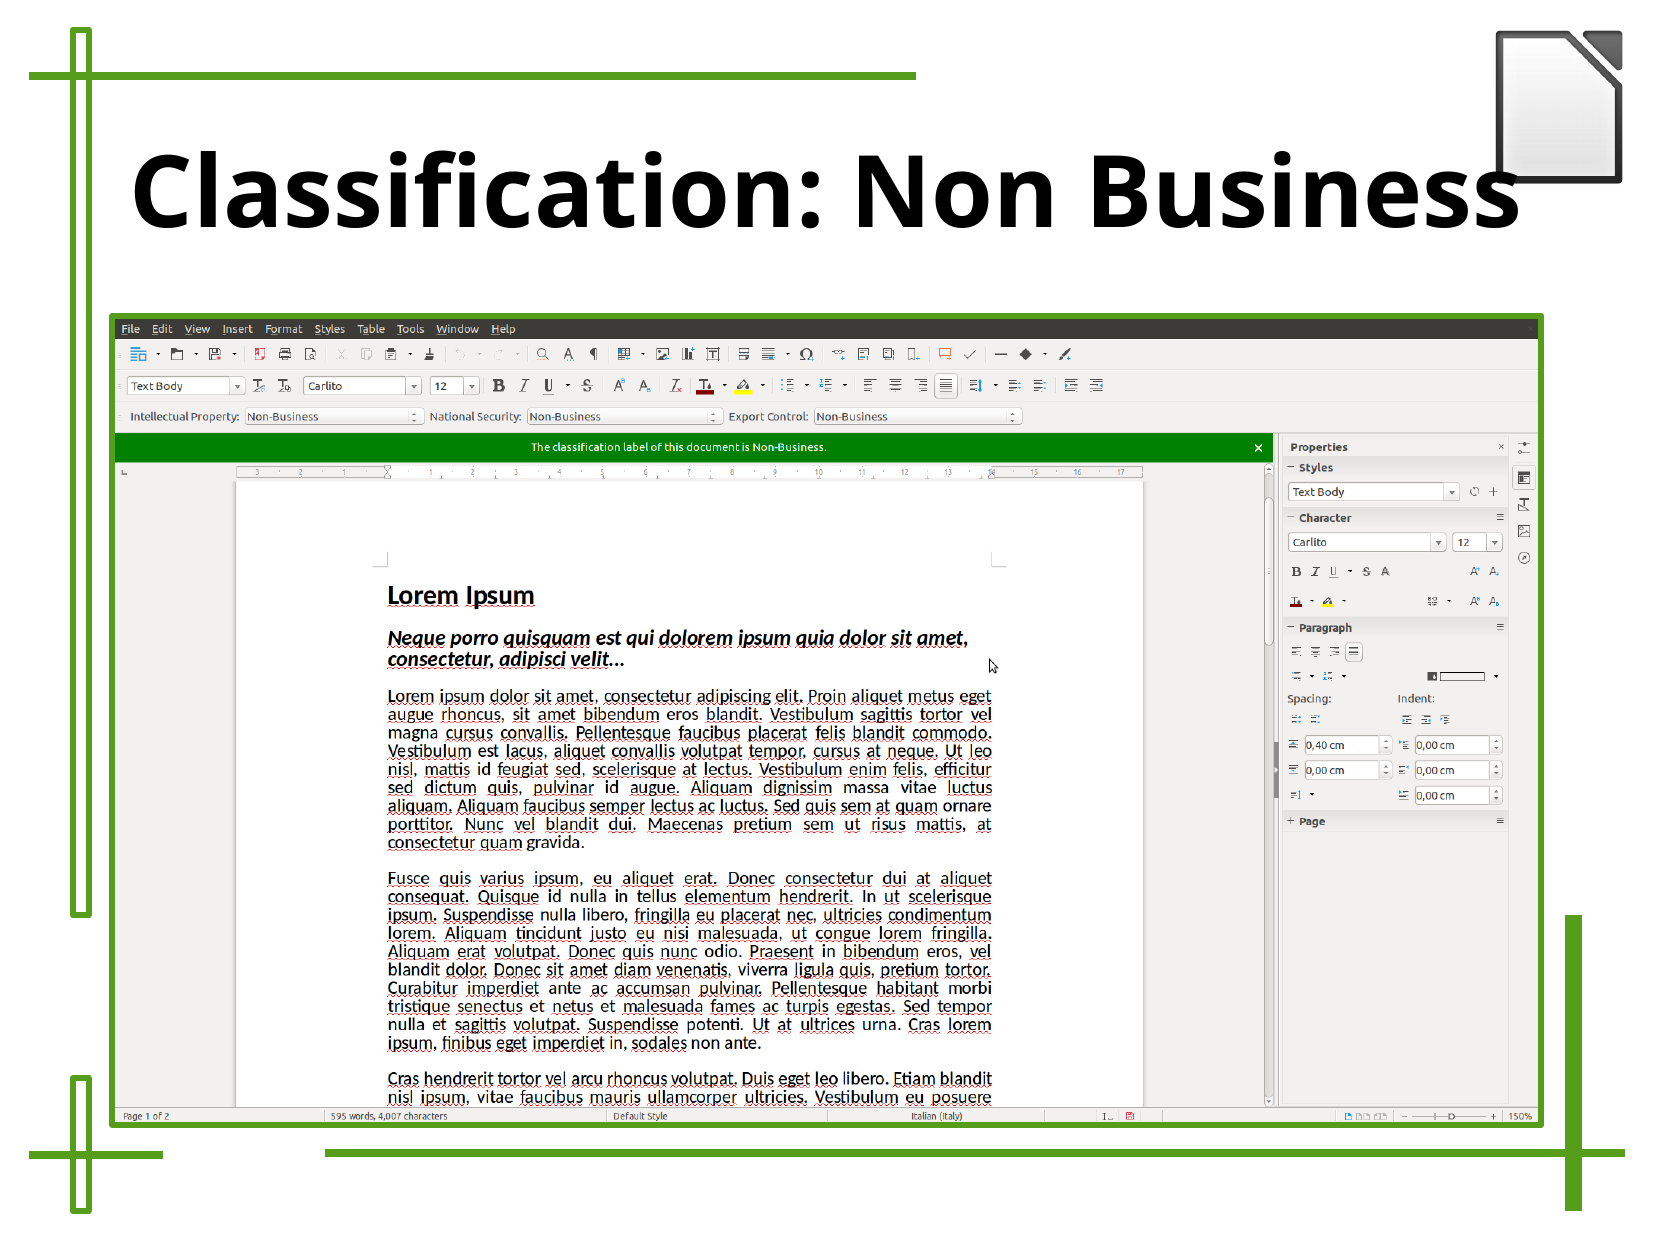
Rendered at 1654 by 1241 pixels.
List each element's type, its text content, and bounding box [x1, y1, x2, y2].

title Classification: Non Business [118, 118, 1536, 260]
picture [115, 318, 1539, 1123]
picture [1494, 29, 1624, 186]
